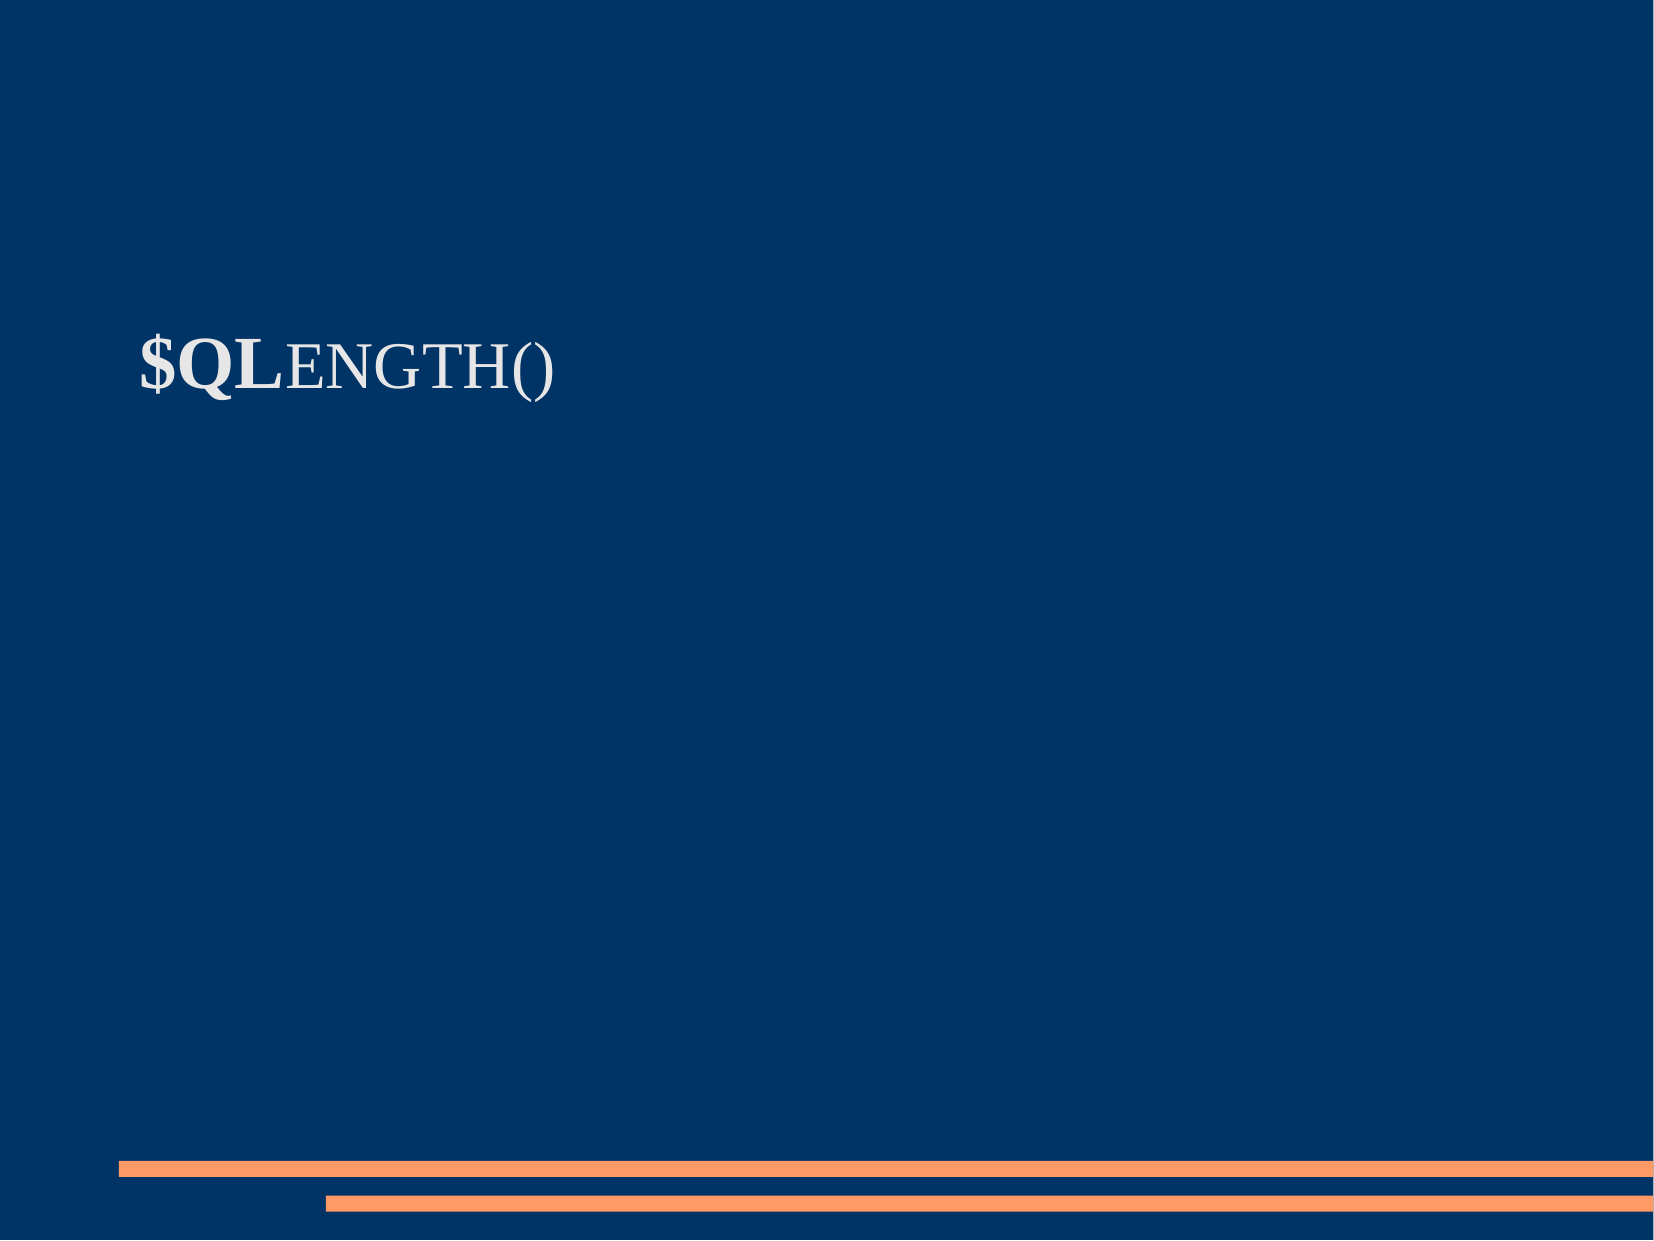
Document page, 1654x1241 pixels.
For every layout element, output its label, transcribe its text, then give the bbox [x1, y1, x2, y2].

list $QLENGTH() [121, 322, 1561, 1118]
